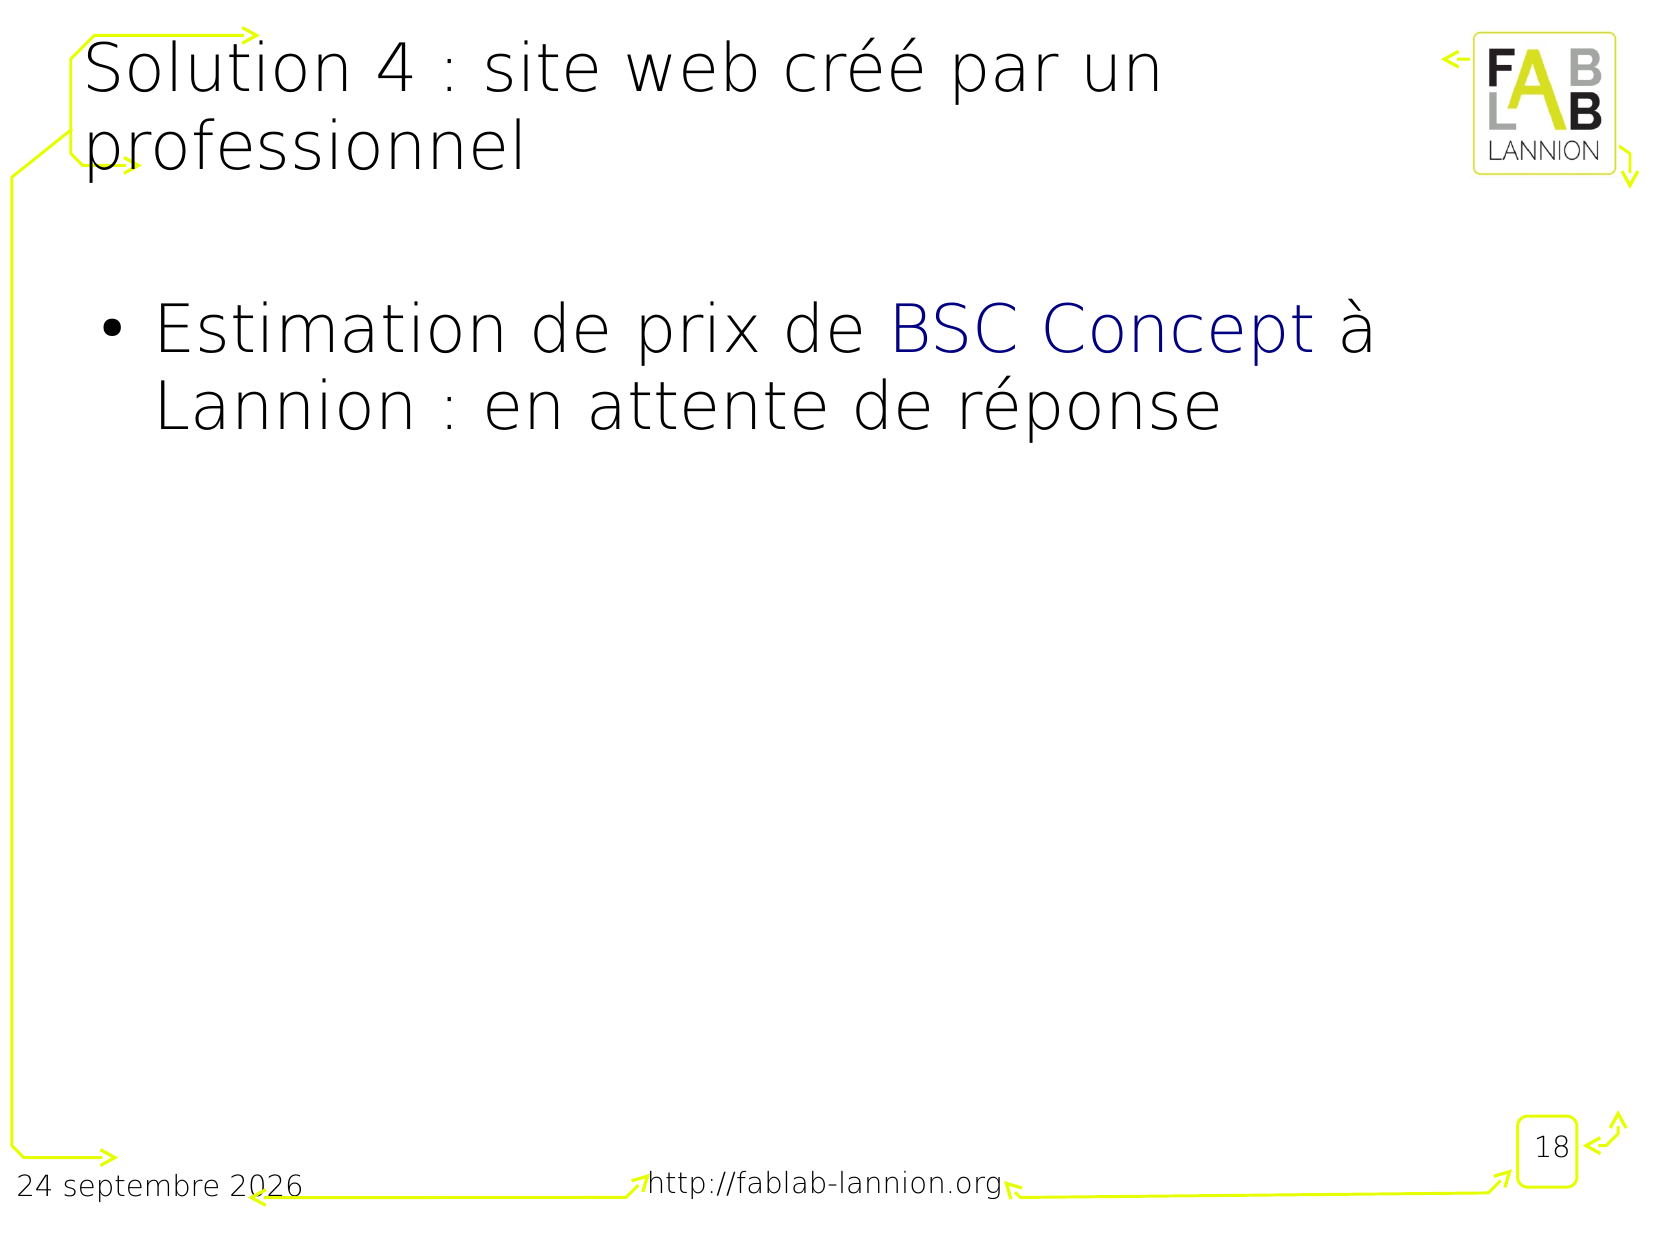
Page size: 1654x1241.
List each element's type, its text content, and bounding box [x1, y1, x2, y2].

list Estimation de prix de BSC Concept à Lannion : en attente de réponse [82, 290, 1571, 1010]
picture [1470, 29, 1619, 178]
title Solution 4 : site web créé par un professionnel [82, 29, 1441, 186]
